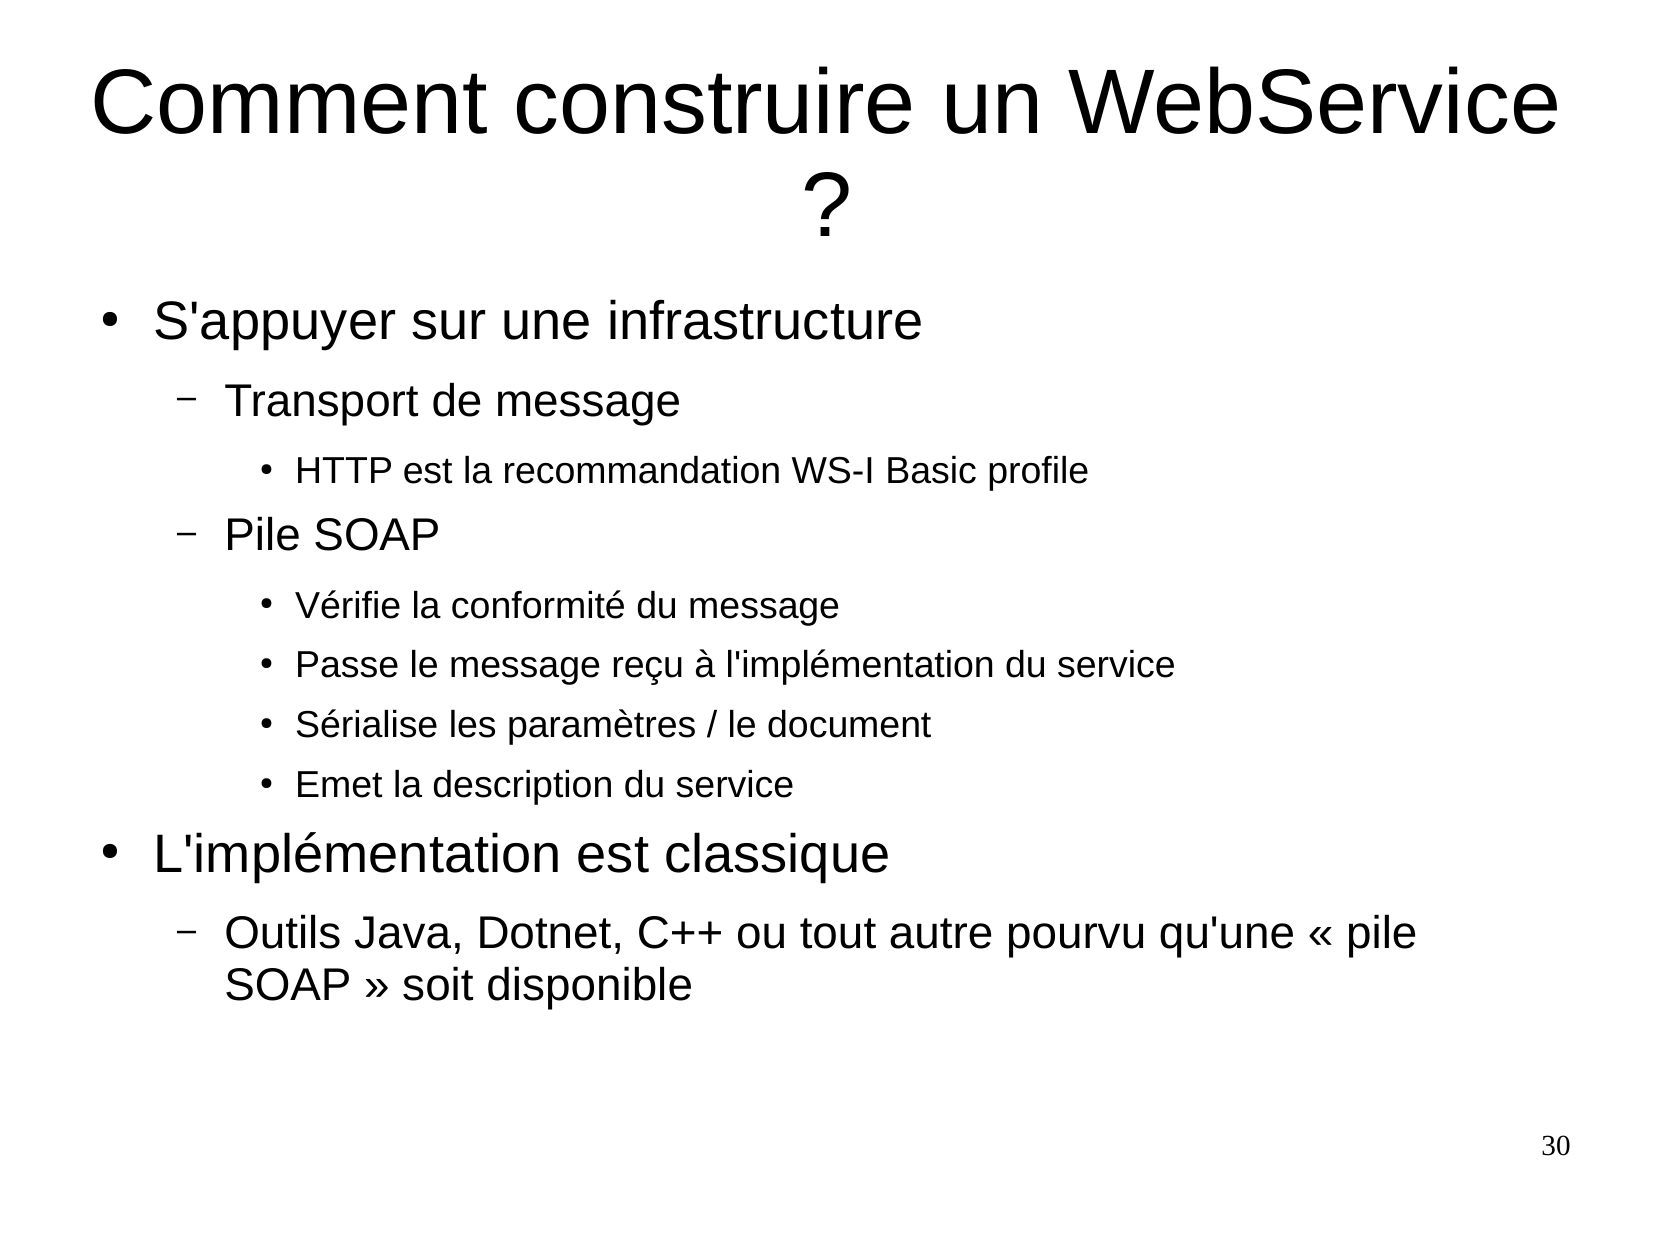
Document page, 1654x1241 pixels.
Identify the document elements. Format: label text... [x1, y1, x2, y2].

list S'appuyer sur une infrastructure Transport de message HTTP est la recommandation WS-I Basic profile Pile SOAP Vérifie la conformité du message Passe le message reçu à l'implémentation du service Sérialise les paramètres / le document Emet la description du service L'implémentation est classique Outils Java, Dotnet, C++ ou tout autre pourvu qu'une « pile SOAP » soit disponible [82, 290, 1571, 1094]
title Comment construire un WebService ? [82, 50, 1571, 256]
